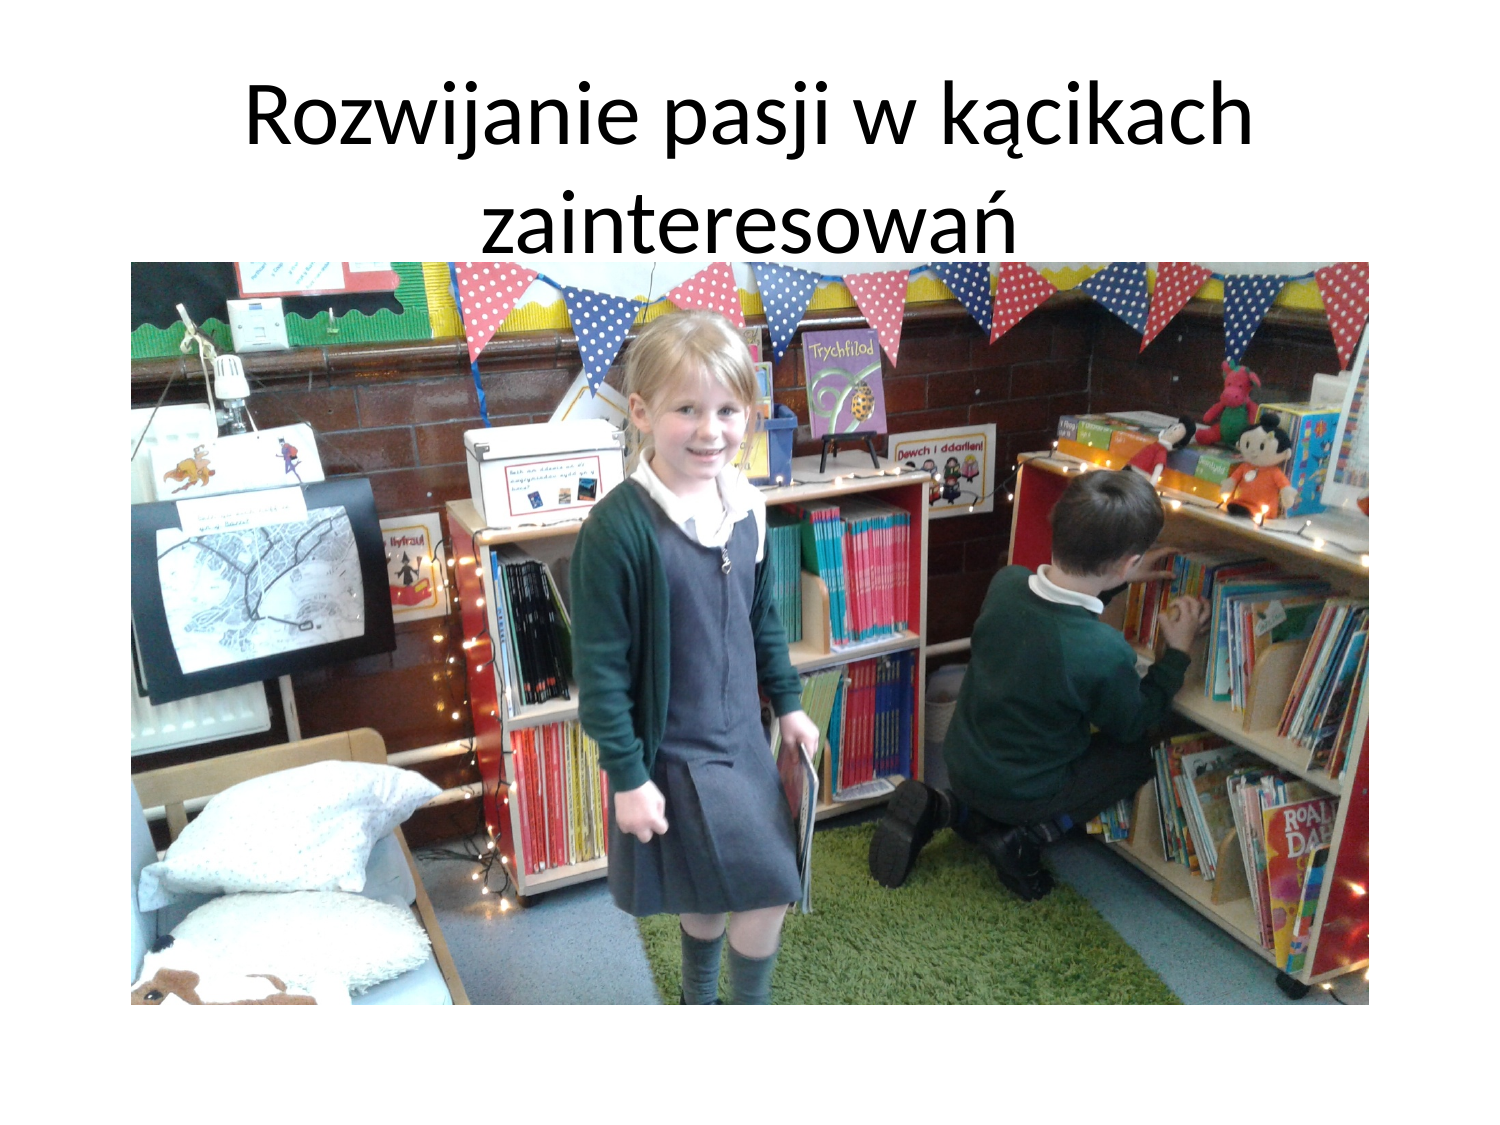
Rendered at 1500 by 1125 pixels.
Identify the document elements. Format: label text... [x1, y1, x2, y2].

title Rozwijanie pasji w kącikach zainteresowań [75, 45, 1425, 233]
picture [131, 262, 1369, 1005]
